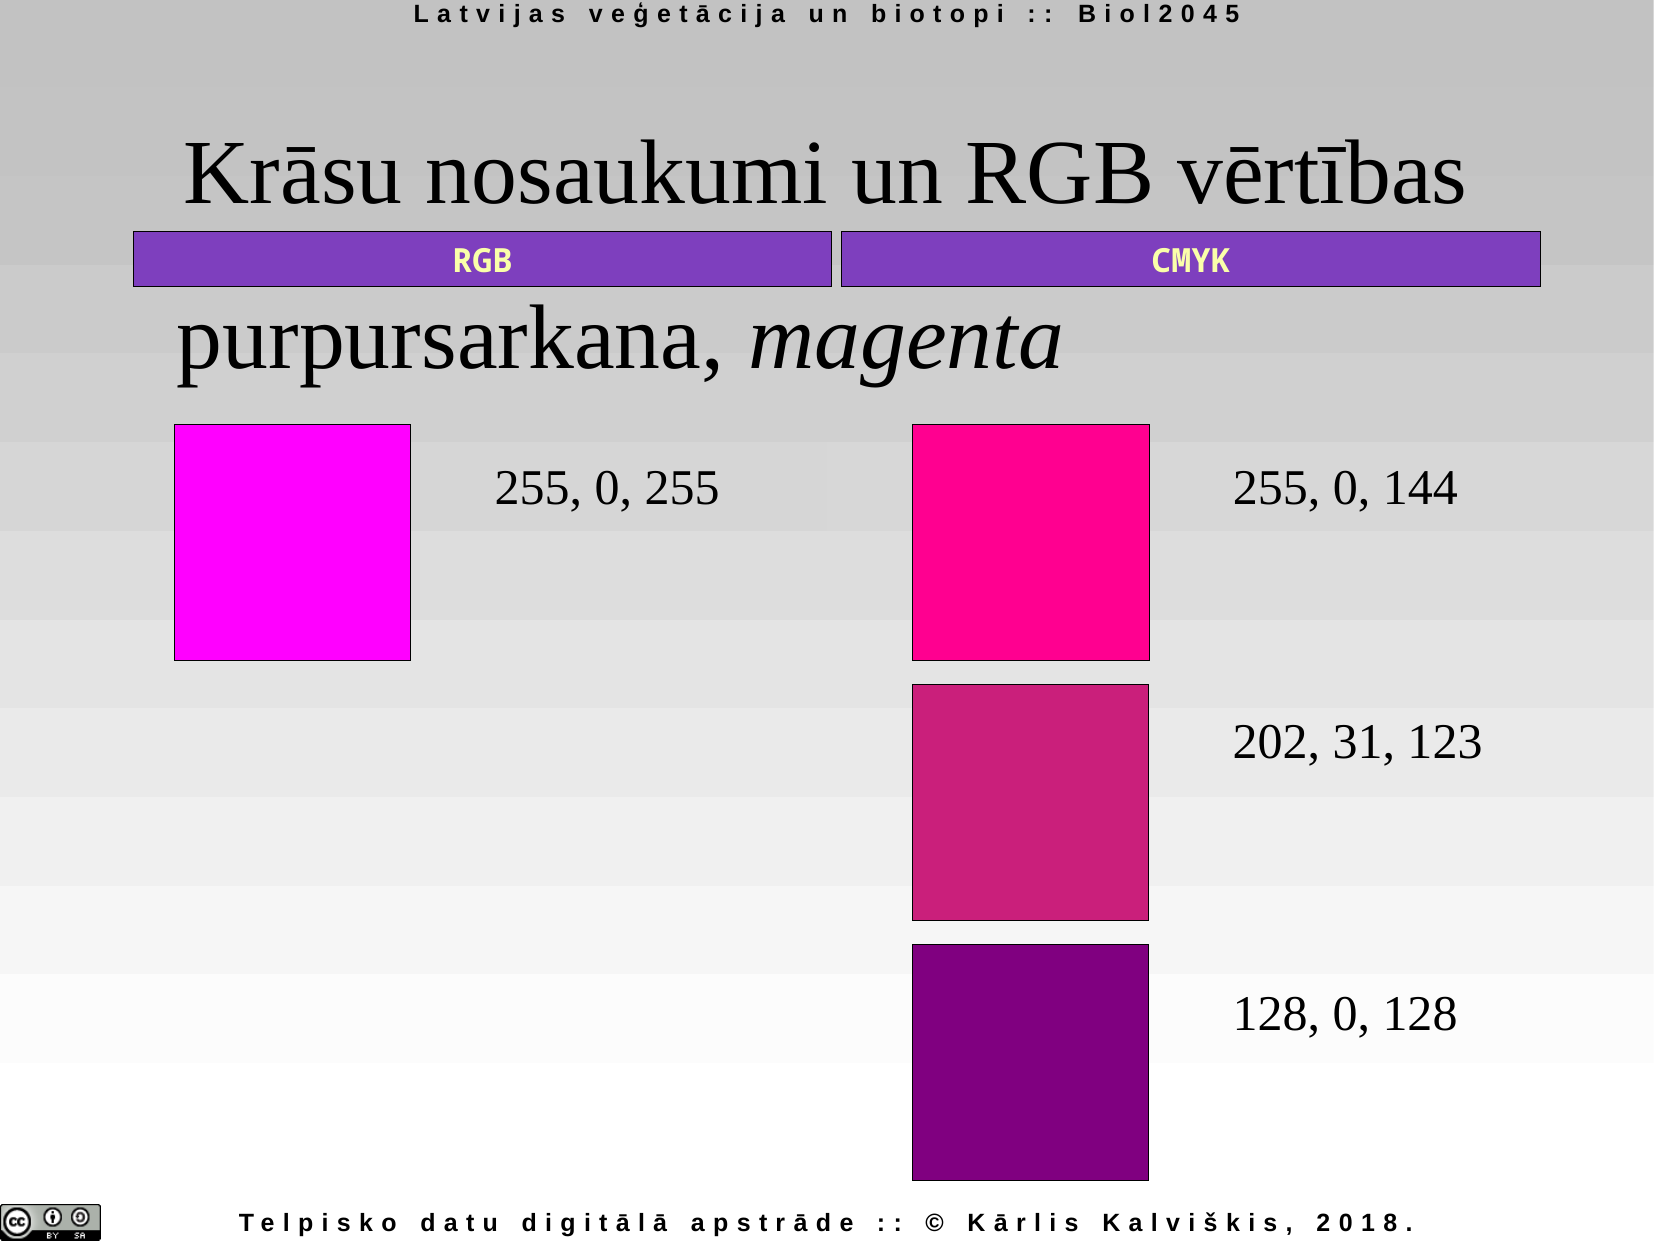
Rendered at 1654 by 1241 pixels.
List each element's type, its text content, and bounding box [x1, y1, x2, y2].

title Krāsu nosaukumi un RGB vērtības [29, 49, 1625, 296]
text_box RGB [133, 231, 832, 287]
text_box 202, 31, 123 [1232, 714, 1483, 770]
text_box [912, 944, 1149, 1181]
text_box 128, 0, 128 [1232, 986, 1458, 1042]
text_box [912, 424, 1150, 661]
text_box [912, 684, 1149, 921]
picture [0, 0, 1654, 1241]
text_box purpursarkana, magenta [176, 286, 1065, 389]
text_box 255, 0, 255 [494, 460, 720, 516]
text_box 255, 0, 144 [1232, 460, 1458, 516]
text_box [174, 424, 411, 661]
text_box CMYK [841, 231, 1541, 287]
